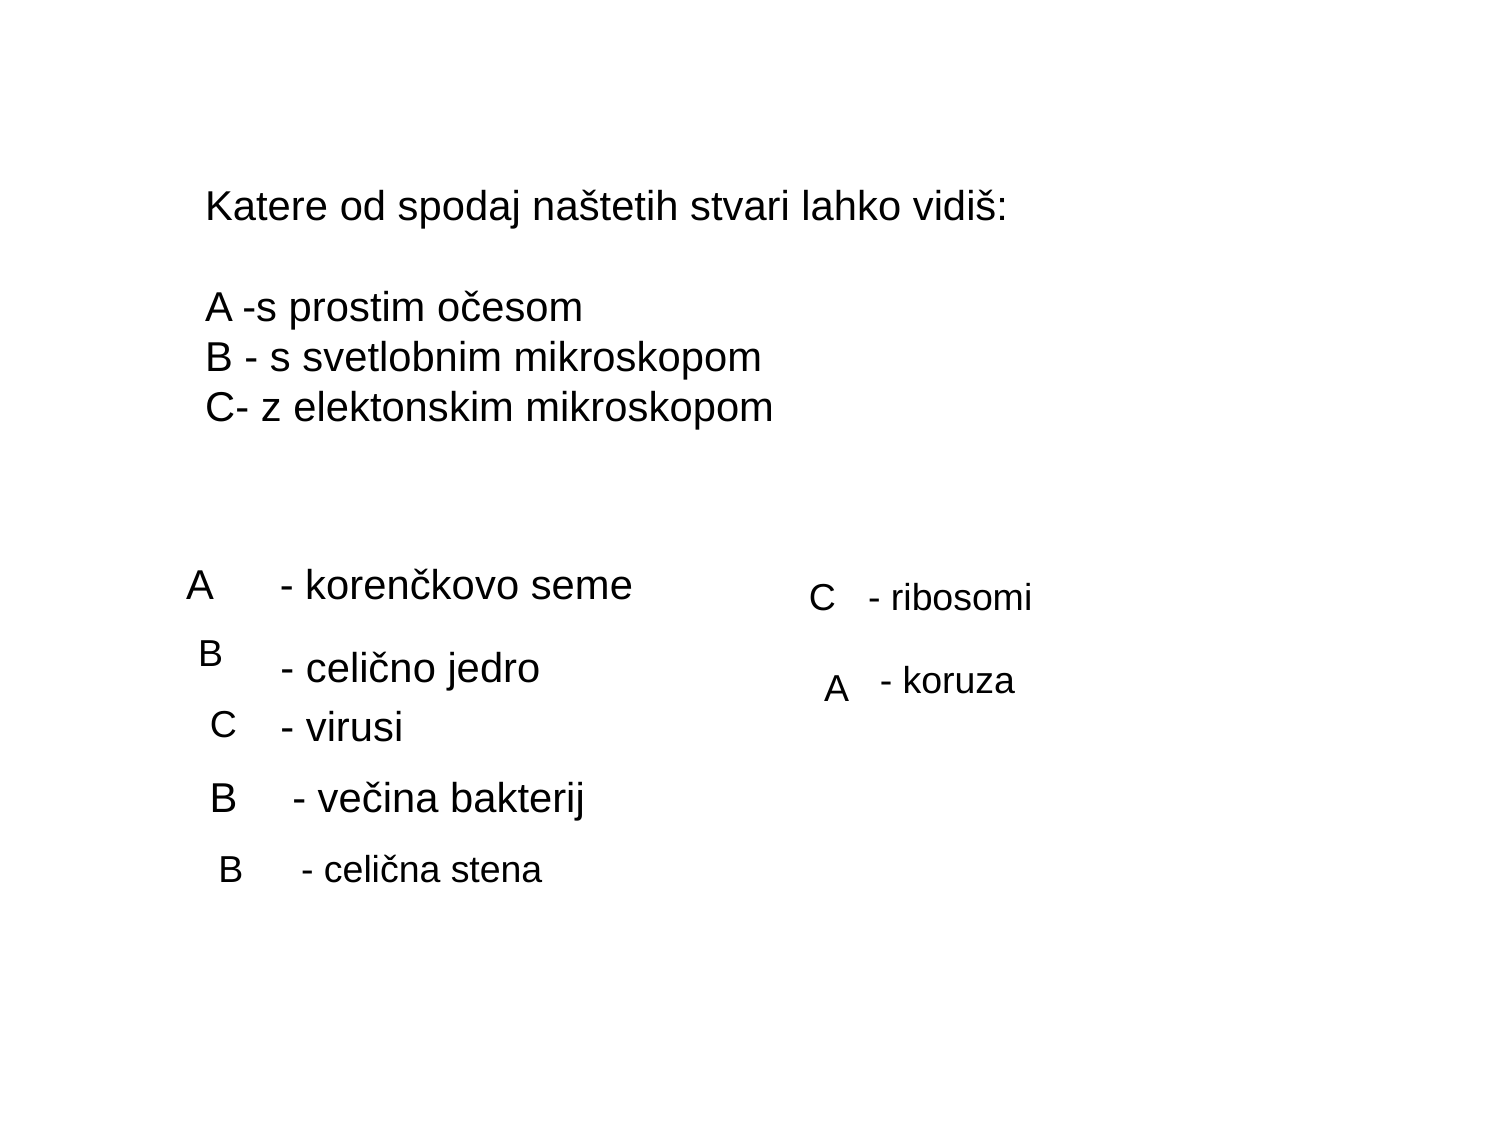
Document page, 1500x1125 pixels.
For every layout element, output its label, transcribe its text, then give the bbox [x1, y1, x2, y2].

text_box A [809, 656, 865, 717]
text_box C [794, 565, 851, 626]
text_box - ribosomi [853, 565, 1048, 626]
text_box A [171, 550, 229, 616]
text_box - virusi [265, 692, 419, 758]
text_box - koruza [865, 648, 1031, 709]
text_box Katere od spodaj naštetih stvari lahko vidiš: A -s prostim očesom B - s svetlobnim mikroskopom C- z elektonskim mikroskopom [190, 171, 1024, 437]
text_box B [203, 837, 259, 898]
text_box - celično jedro [265, 633, 556, 699]
text_box - celična stena [286, 837, 558, 898]
text_box B [183, 621, 238, 682]
text_box - korenčkovo seme [264, 550, 648, 616]
text_box - večina bakterij [277, 763, 600, 829]
text_box B [194, 763, 253, 829]
text_box C [195, 692, 252, 753]
